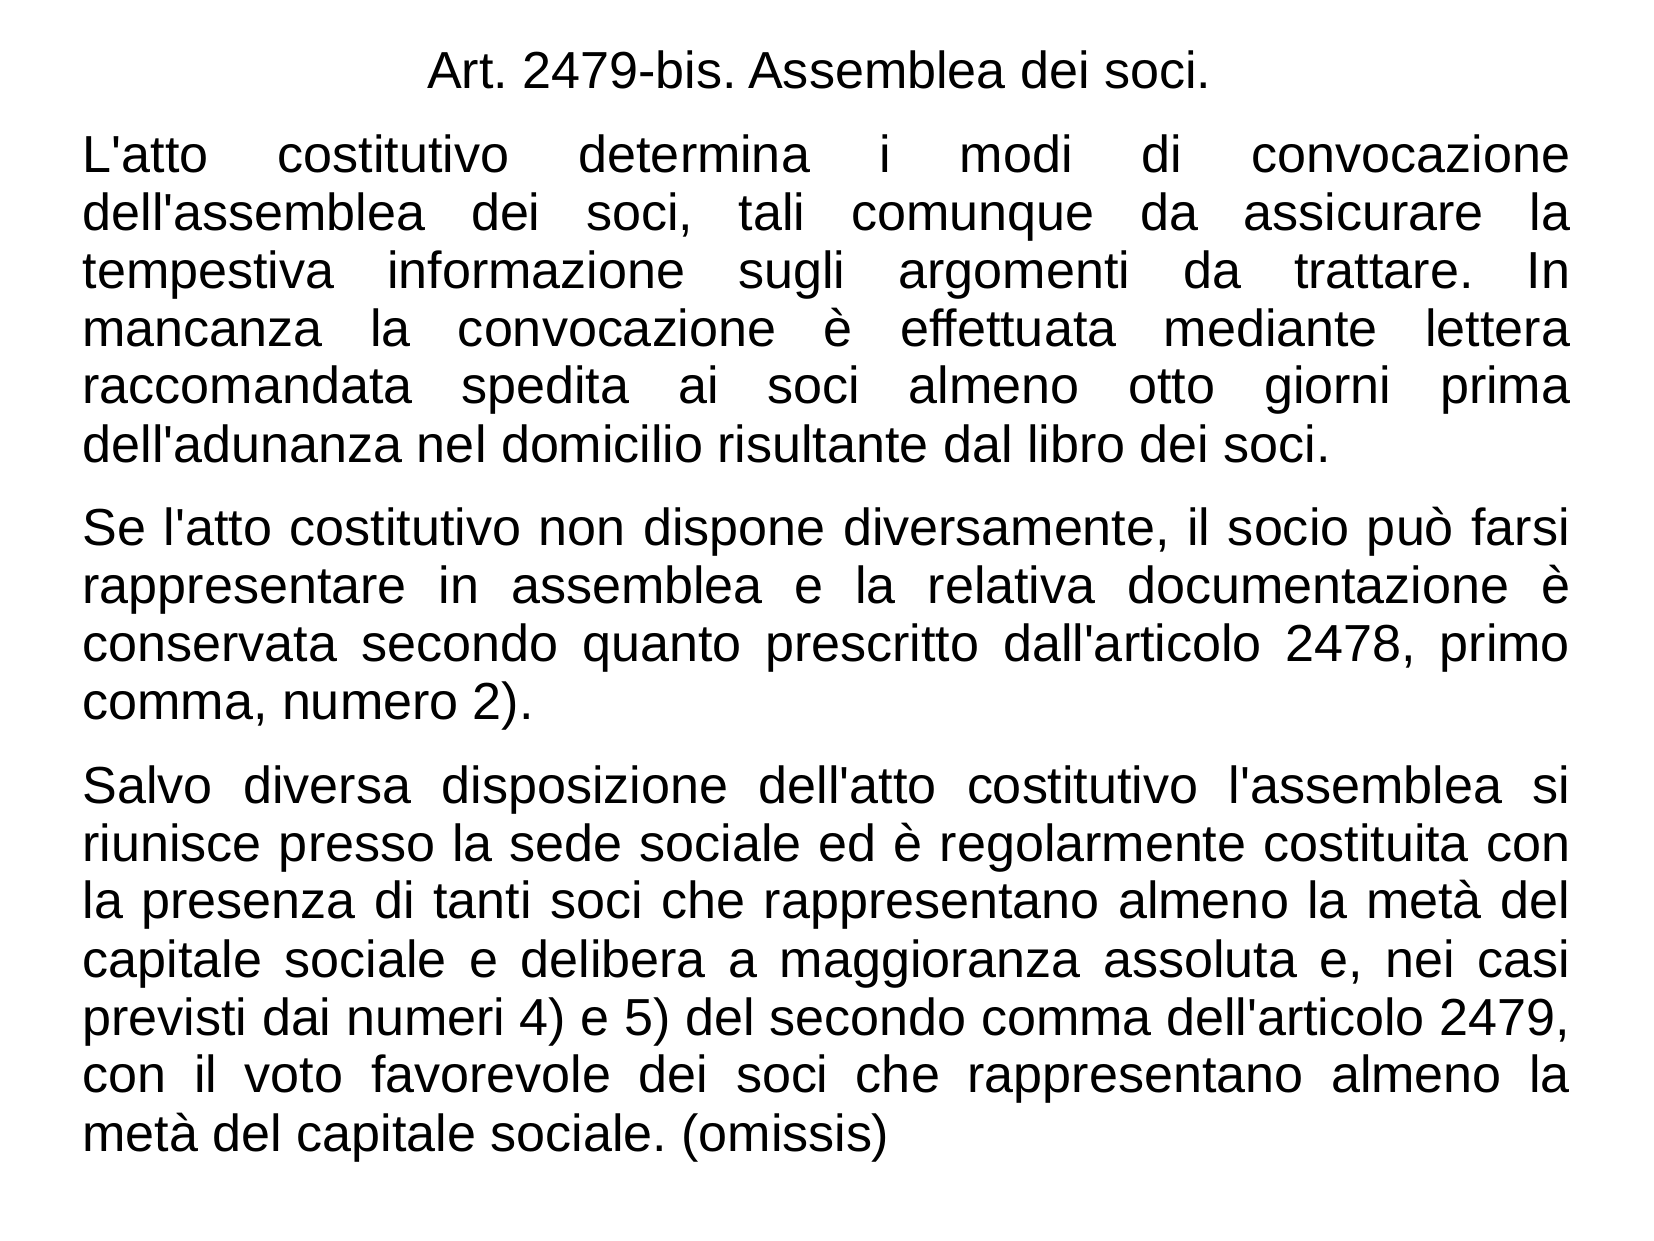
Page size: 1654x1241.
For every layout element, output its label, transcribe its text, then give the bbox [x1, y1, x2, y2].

subtitle Art. 2479-bis. Assemblea dei soci. L'atto costitutivo determina i modi di convocazione dell'assemblea dei soci, tali comunque da assicurare la tempestiva informazione sugli argomenti da trattare. In mancanza la convocazione è effettuata mediante lettera raccomandata spedita ai soci almeno otto giorni prima dell'adunanza nel domicilio risultante dal libro dei soci. Se l'atto costitutivo non dispone diversamente, il socio può farsi rappresentare in assemblea e la relativa documentazione è conservata secondo quanto prescritto dall'articolo 2478, primo comma, numero 2). Salvo diversa disposizione dell'atto costitutivo l'assemblea si riunisce presso la sede sociale ed è regolarmente costituita con la presenza di tanti soci che rappresentano almeno la metà del capitale sociale e delibera a maggioranza assoluta e, nei casi previsti dai numeri 4) e 5) del secondo comma dell'articolo 2479, con il voto favorevole dei soci che rappresentano almeno la metà del capitale sociale. (omissis) [82, 22, 1571, 1182]
